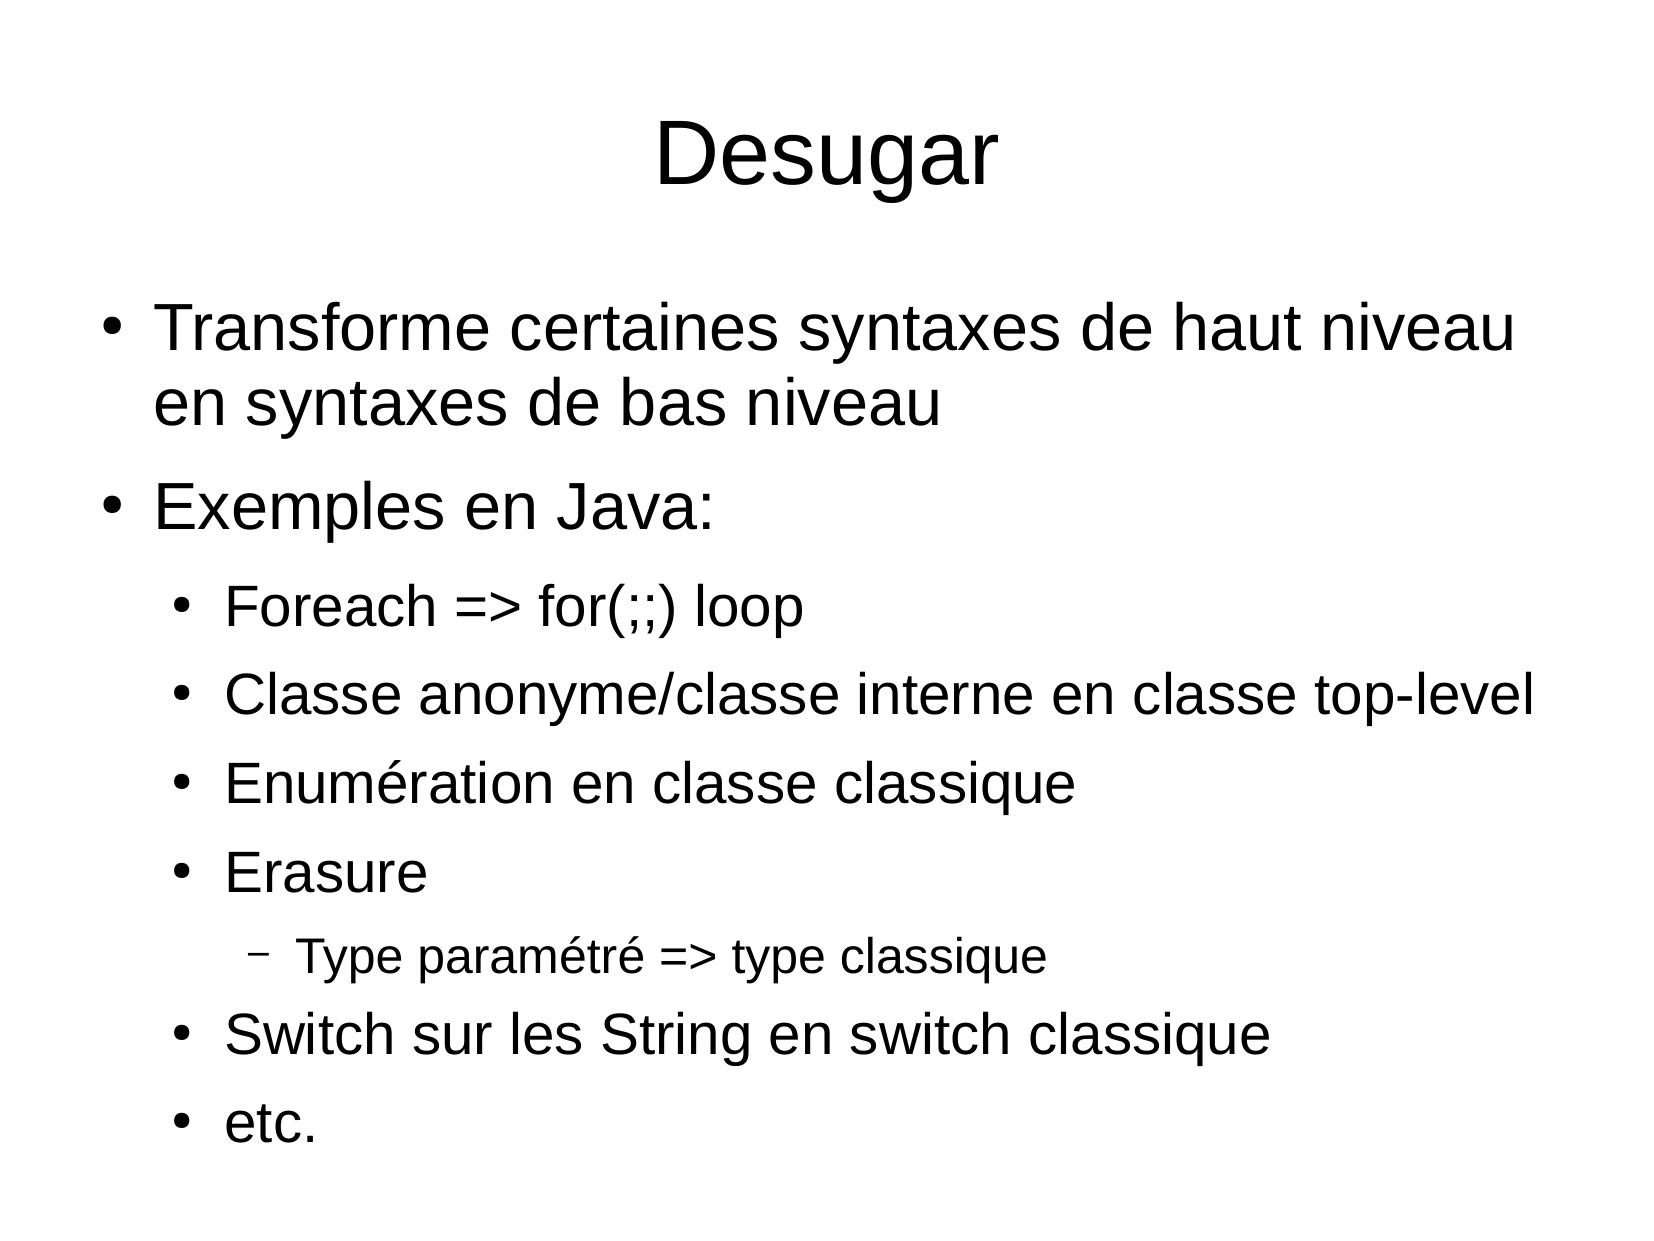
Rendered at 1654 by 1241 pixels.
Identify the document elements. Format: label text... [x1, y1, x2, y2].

title Desugar [82, 56, 1571, 250]
list Transforme certaines syntaxes de haut niveau en syntaxes de bas niveau Exemples en Java: Foreach => for(;;) loop Classe anonyme/classe interne en classe top-level Enumération en classe classique Erasure Type paramétré => type classique Switch sur les String en switch classique etc. [82, 290, 1571, 1156]
